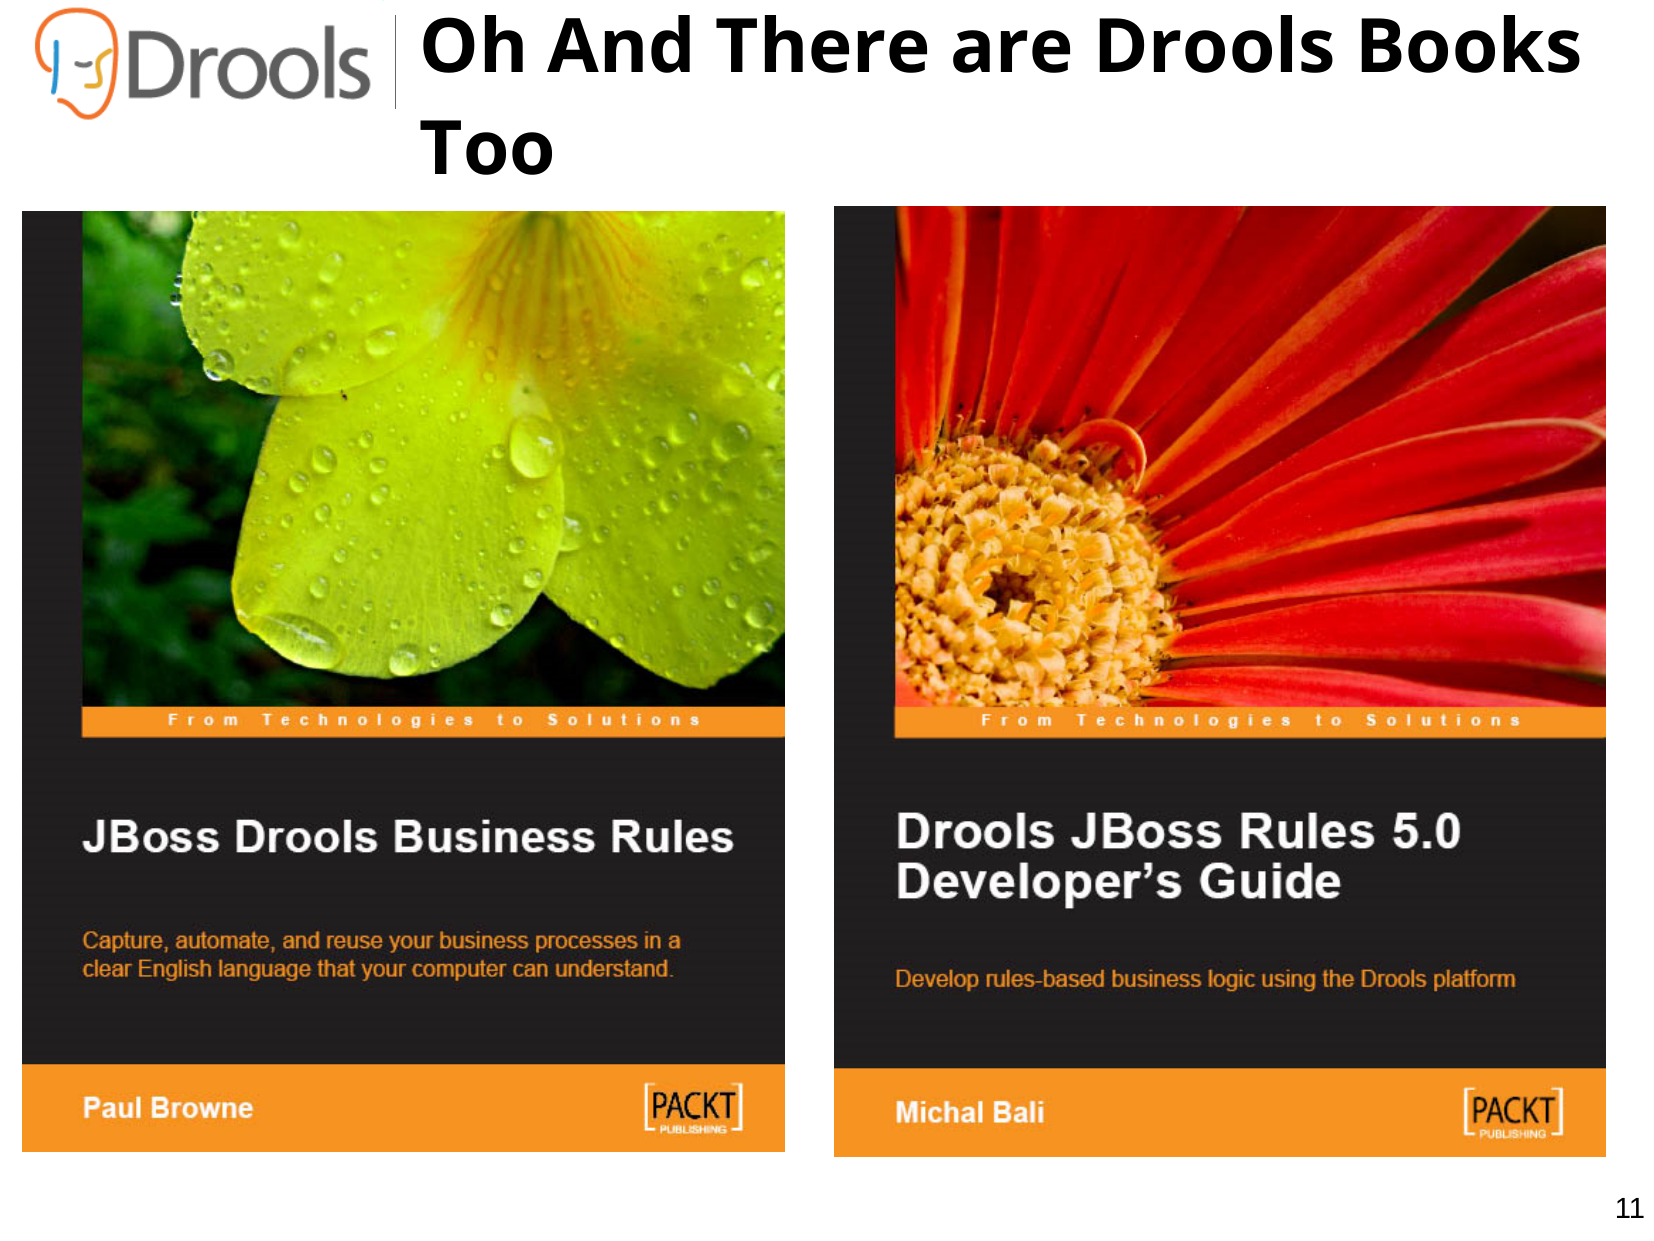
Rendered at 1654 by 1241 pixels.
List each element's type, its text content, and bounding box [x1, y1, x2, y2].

title Oh And There are Drools Books Too [419, 0, 1630, 201]
picture [22, 211, 785, 1152]
picture [29, 0, 384, 126]
picture [834, 206, 1606, 1157]
